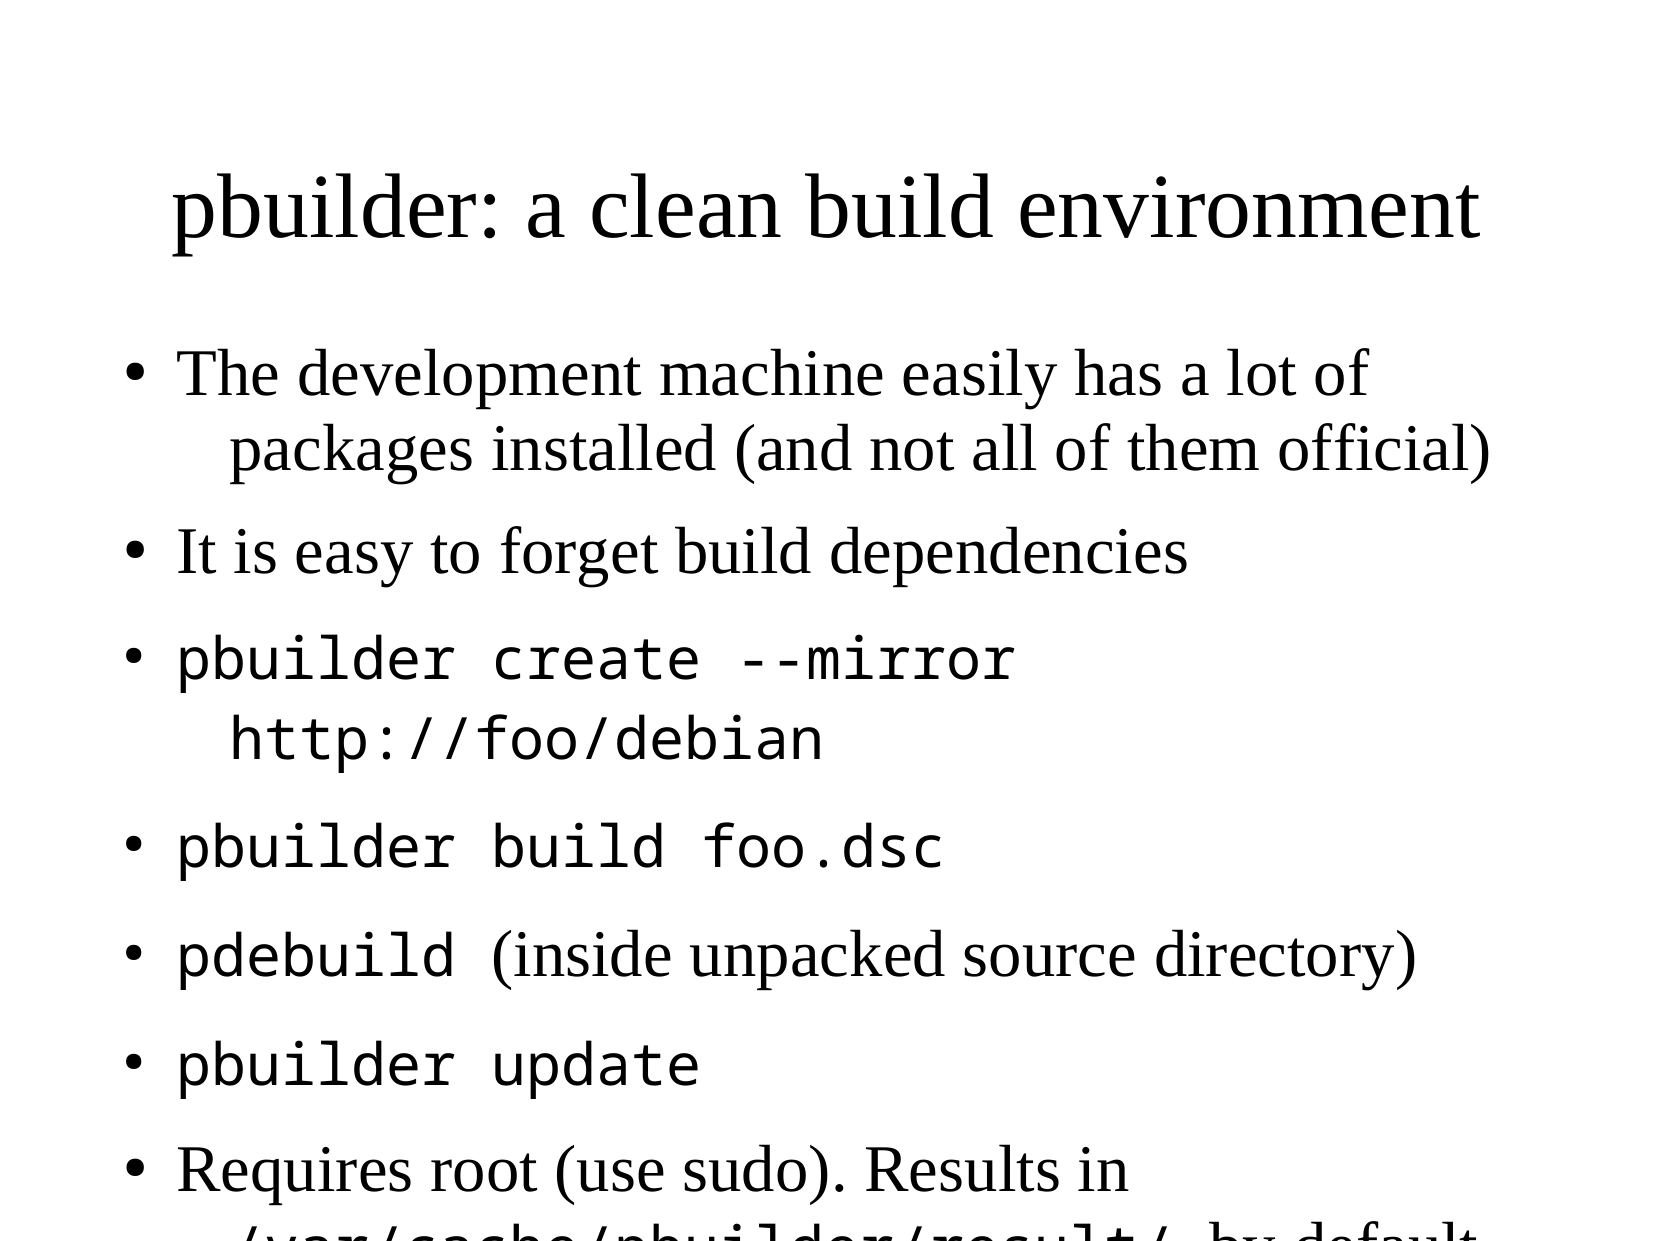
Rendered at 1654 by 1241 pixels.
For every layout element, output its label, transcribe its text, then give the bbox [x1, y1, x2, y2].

list The development machine easily has a lot of packages installed (and not all of them official) It is easy to forget build dependencies pbuilder create --mirror http://foo/debian pbuilder build foo.dsc pdebuild (inside unpacked source directory) pbuilder update Requires root (use sudo). Results in /var/cache/pbuilder/result/ by default [87, 336, 1601, 1191]
title pbuilder: a clean build environment [121, 102, 1534, 311]
